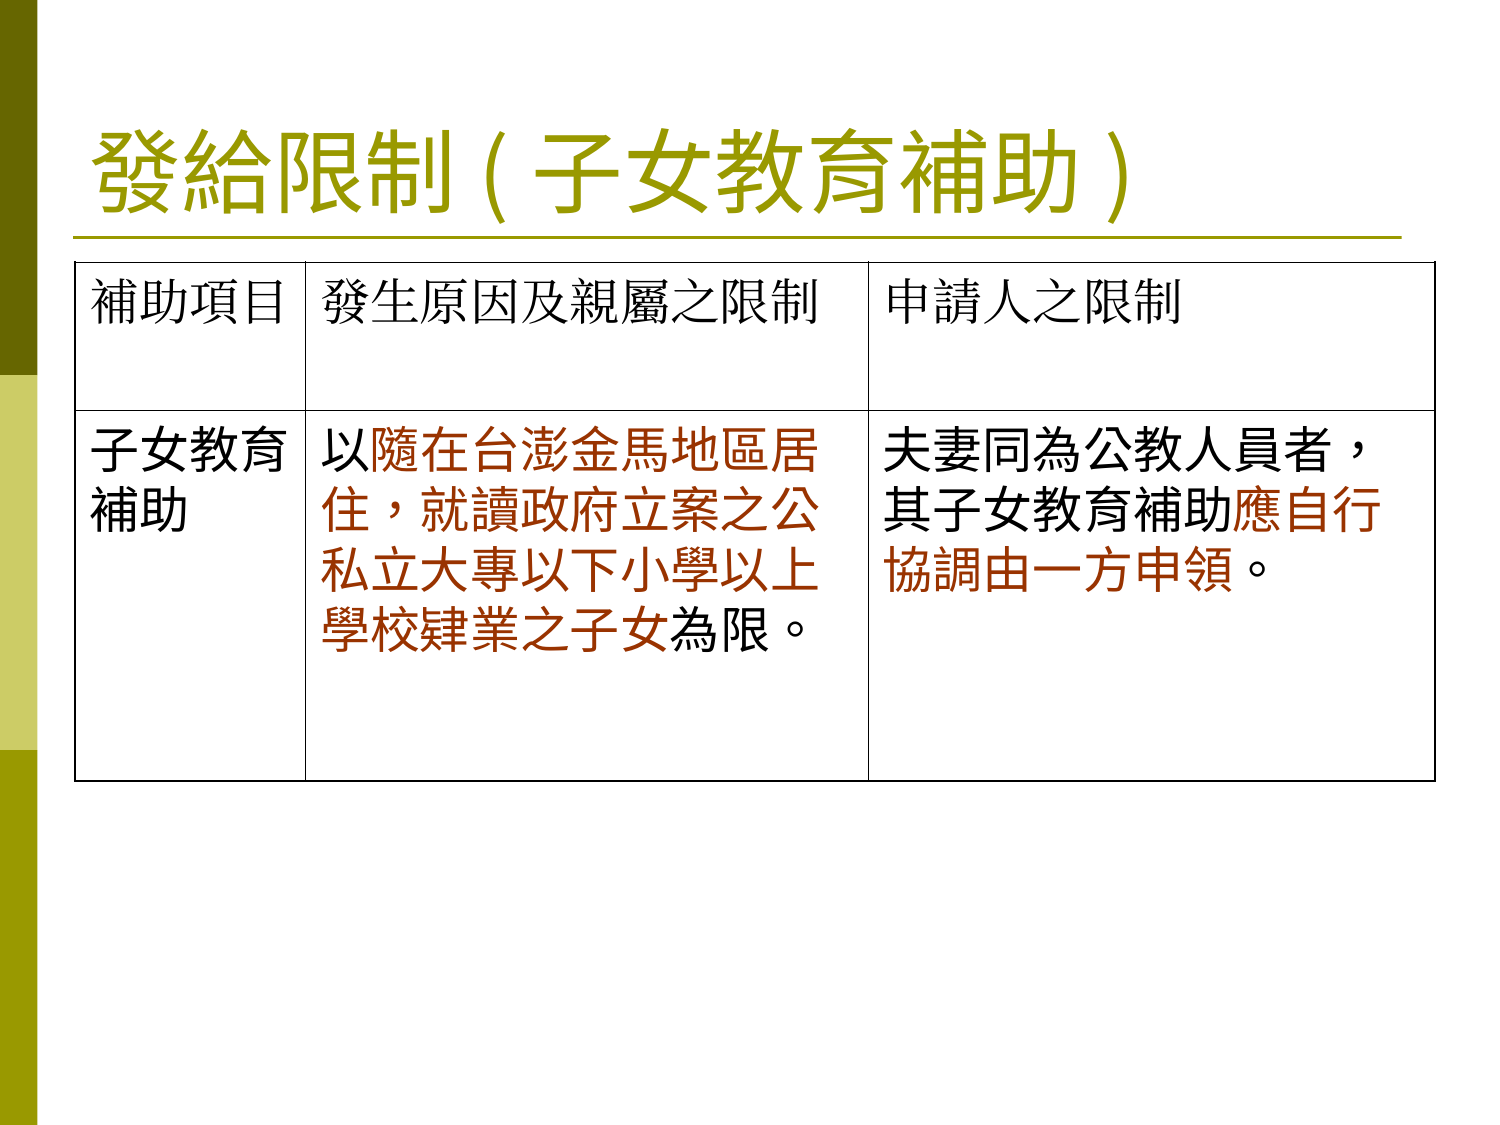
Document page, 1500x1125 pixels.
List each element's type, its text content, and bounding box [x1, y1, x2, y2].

table_header 申請人之限制 [869, 263, 1434, 410]
table_header 補助項目 [76, 263, 305, 410]
table_cell 夫妻同為公教人員者，其子女教育補助應自行協調由一方申領。 [869, 411, 1434, 780]
table_cell 子女教育補助 [76, 411, 305, 780]
title 發給限制(子女教育補助) [75, 45, 1426, 233]
table_cell 以隨在台澎金馬地區居住，就讀政府立案之公私立大專以下小學以上學校肄業之子女為限。 [306, 411, 868, 780]
table_header 發生原因及親屬之限制 [306, 263, 868, 410]
